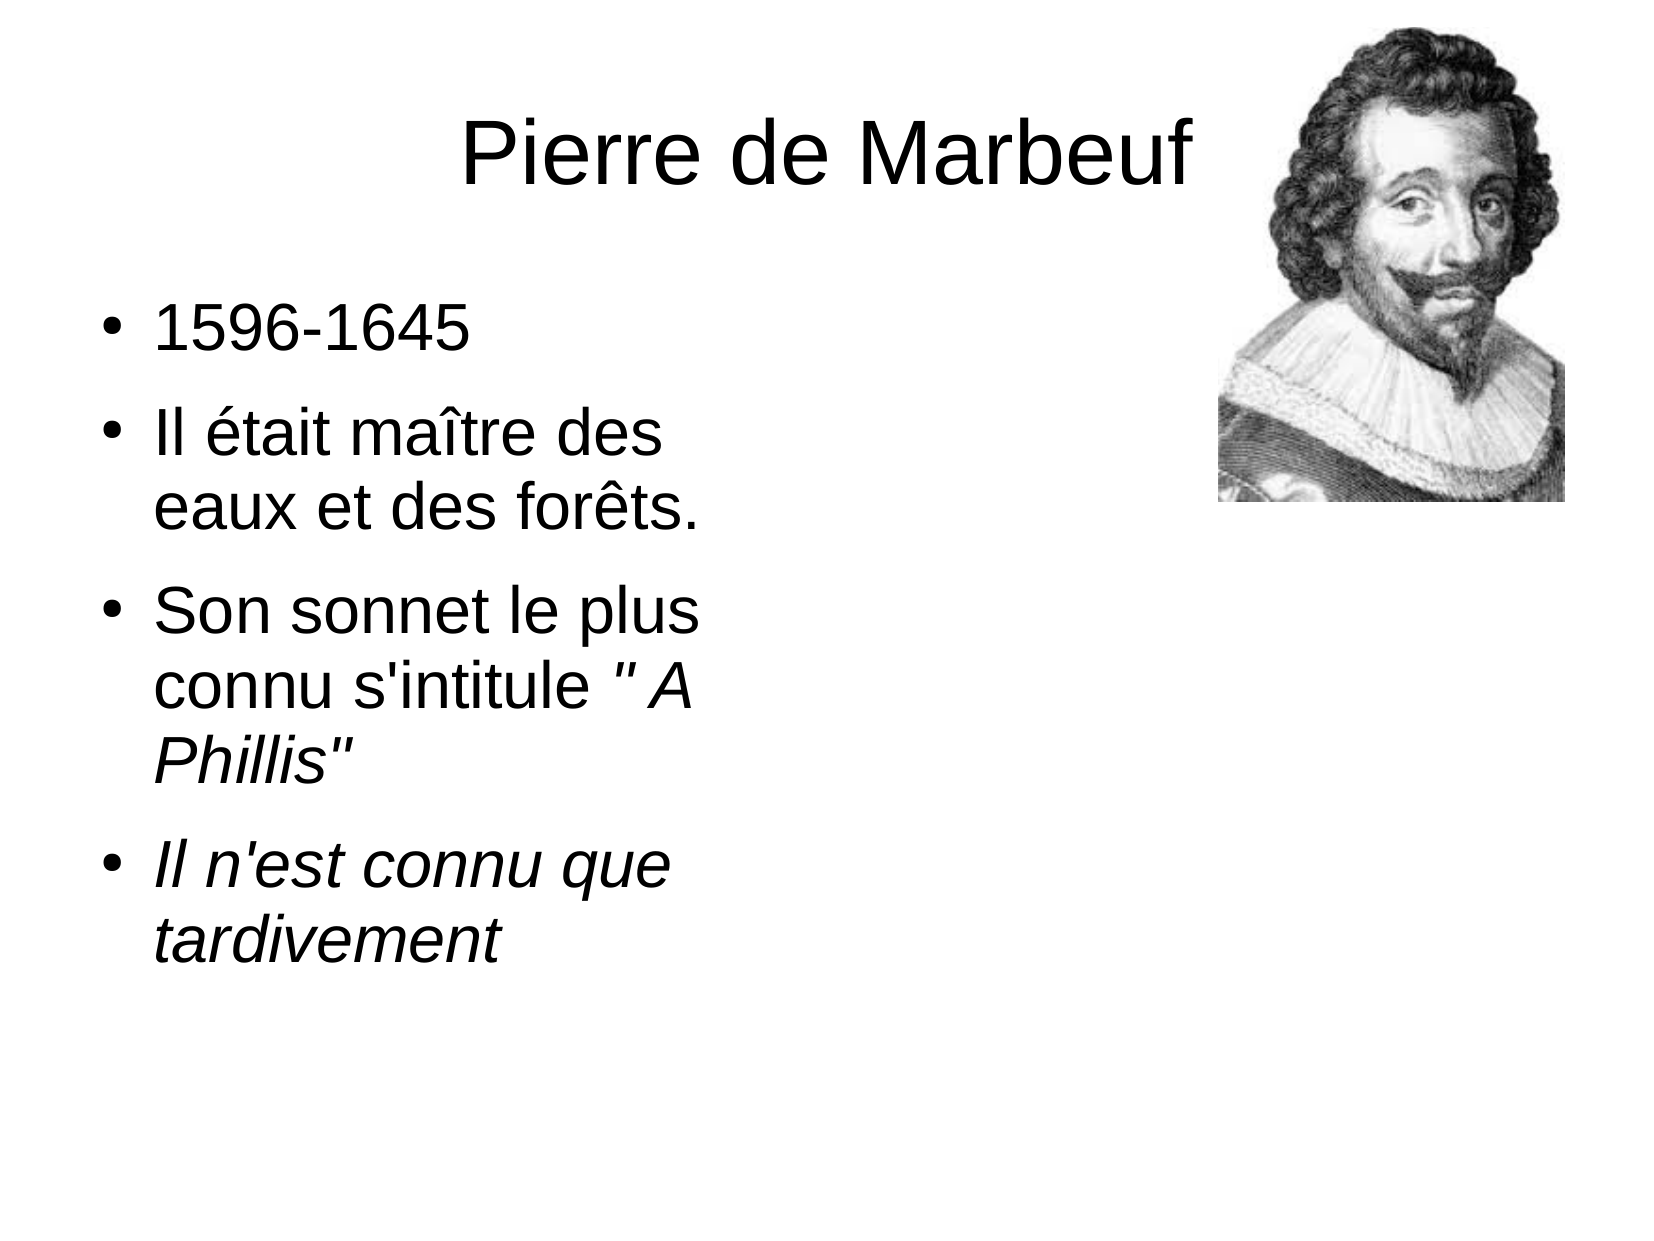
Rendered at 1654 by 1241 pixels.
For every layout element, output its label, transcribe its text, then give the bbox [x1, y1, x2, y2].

title Pierre de Marbeuf [82, 49, 1218, 257]
picture [1218, 27, 1565, 502]
title Pierre de Marbeuf [1565, 49, 1571, 257]
list 1596-1645 Il était maître des eaux et des forêts. Son sonnet le plus connu s'intitule " A Phillis" Il n'est connu que tardivement [82, 290, 809, 1082]
